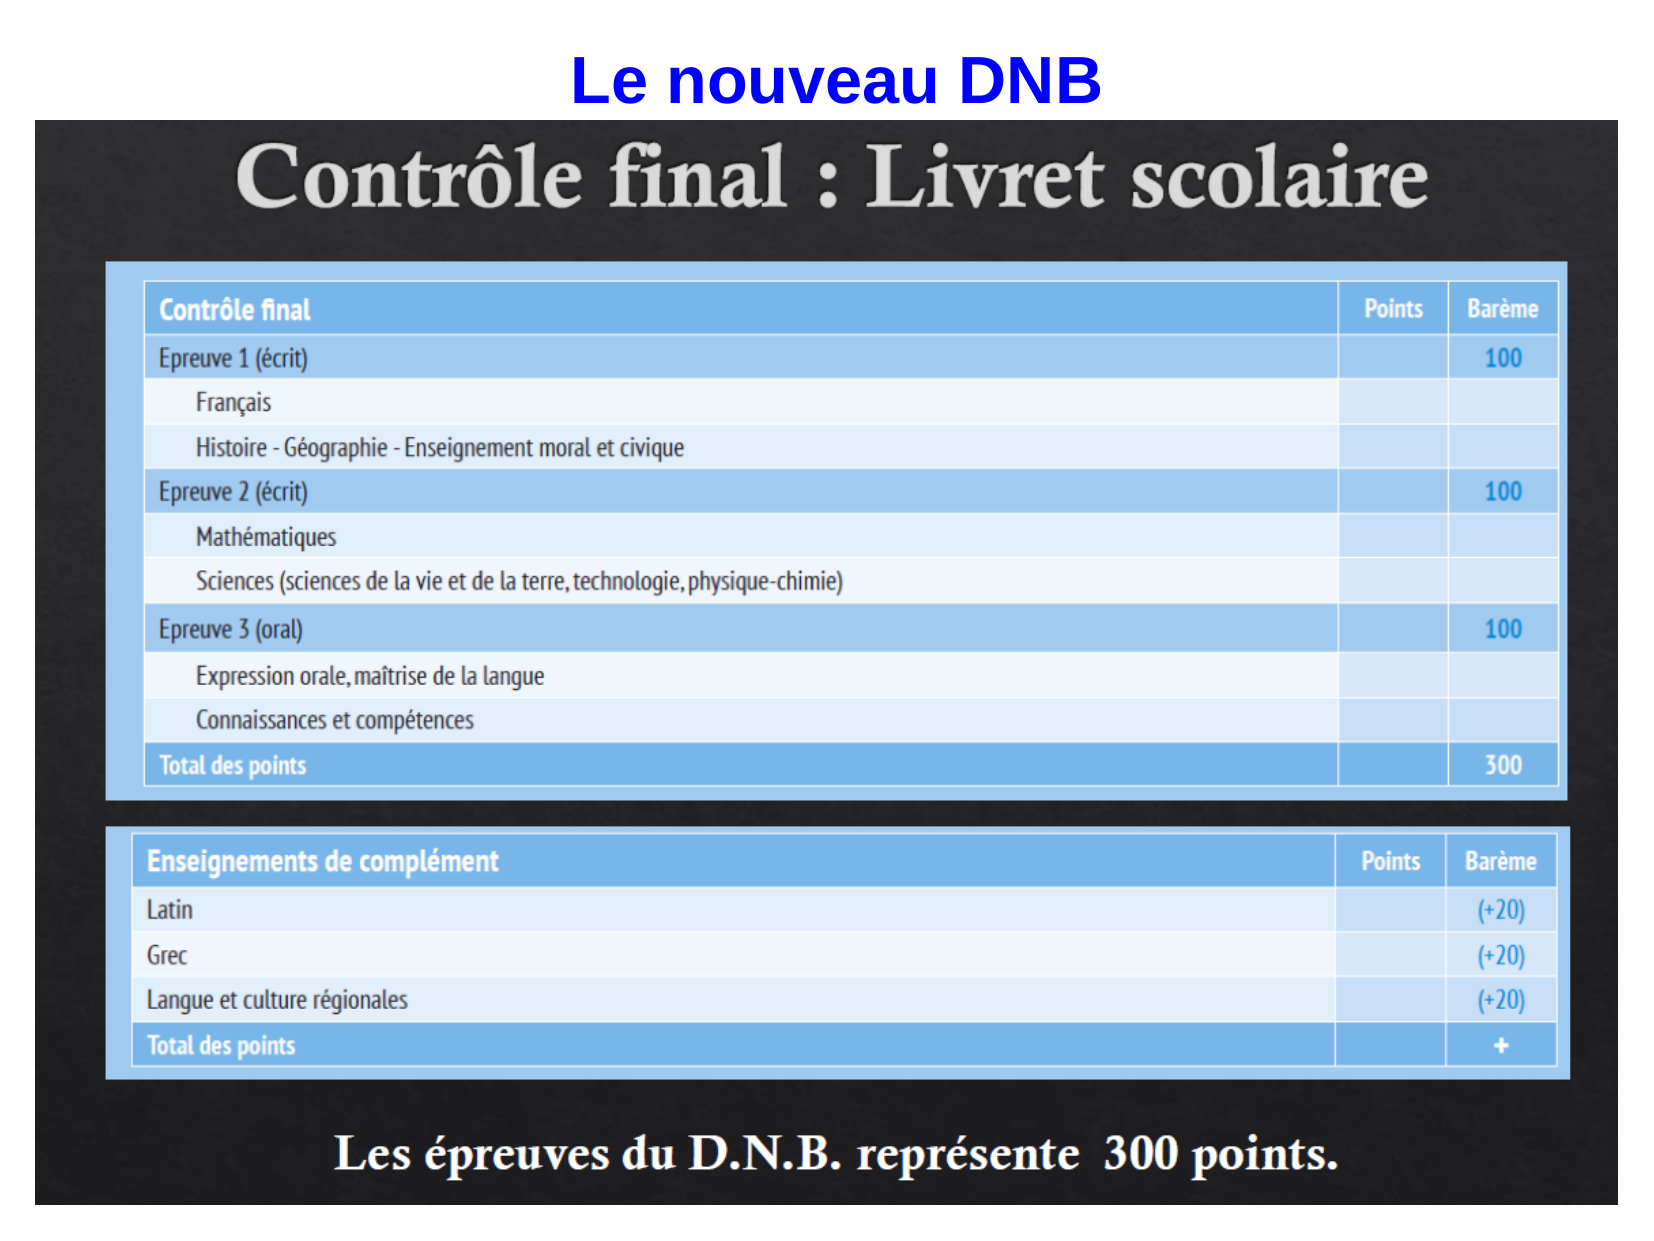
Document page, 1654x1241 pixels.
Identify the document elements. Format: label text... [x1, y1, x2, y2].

picture [35, 120, 1618, 1205]
text_box Le nouveau DNB [555, 43, 1120, 119]
